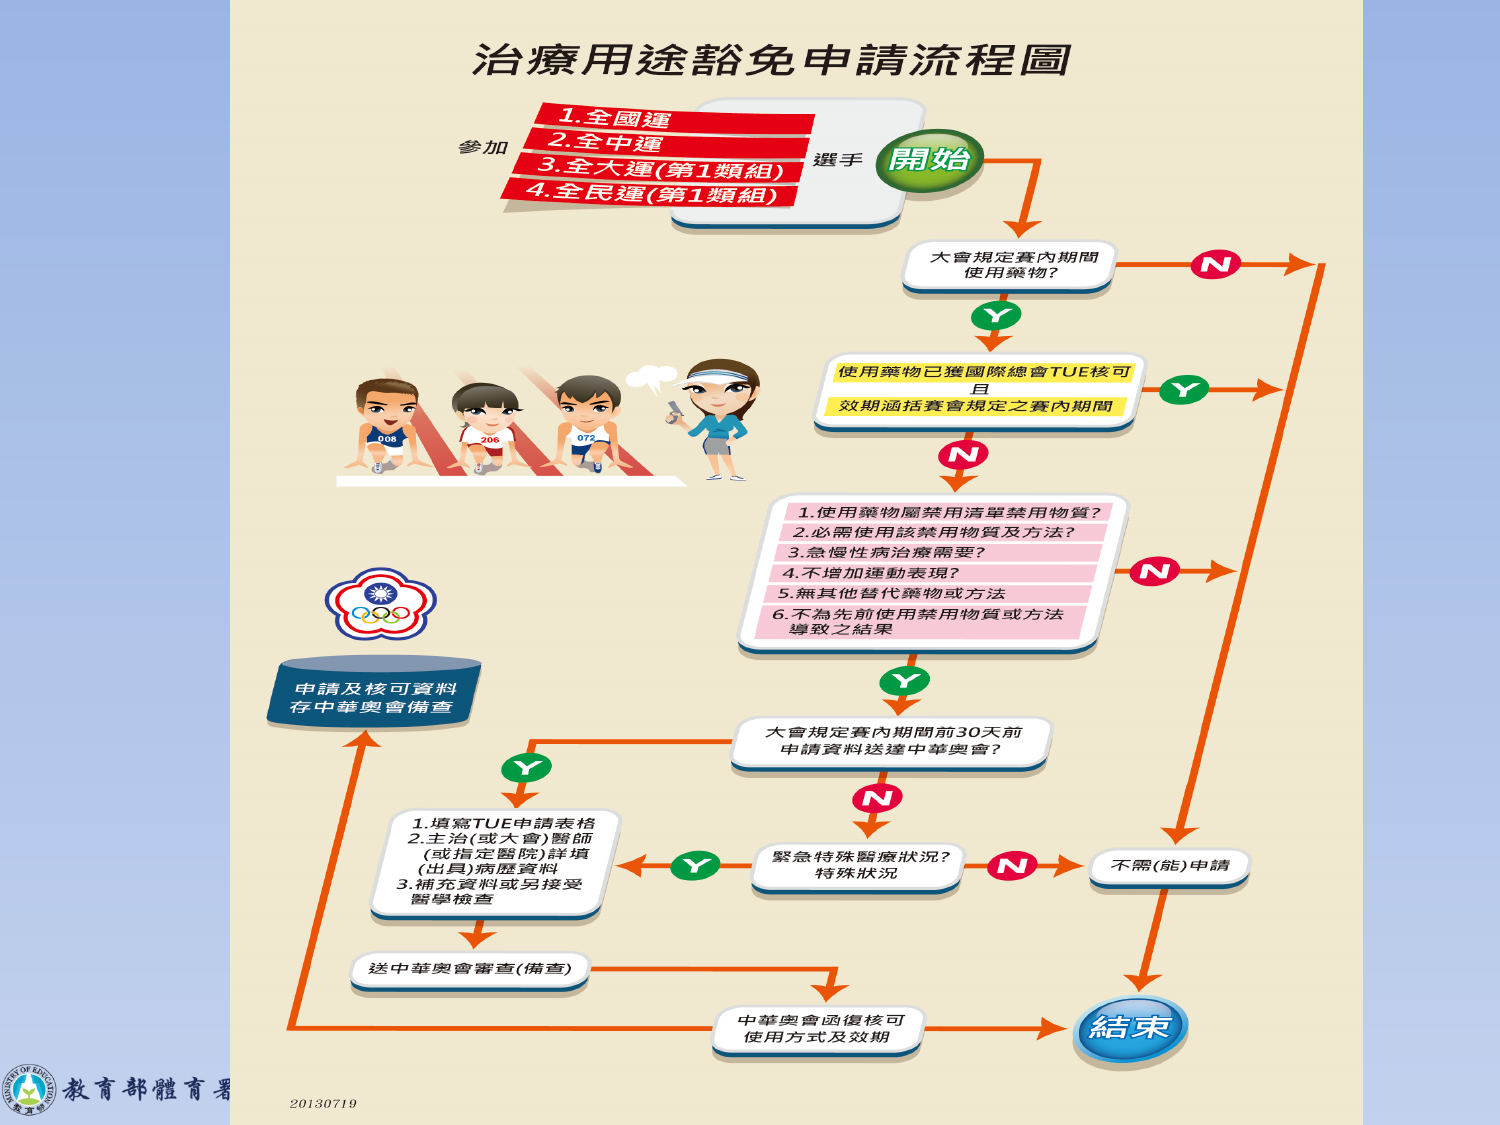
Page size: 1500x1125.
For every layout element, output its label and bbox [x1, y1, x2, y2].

picture [230, 0, 1363, 1125]
